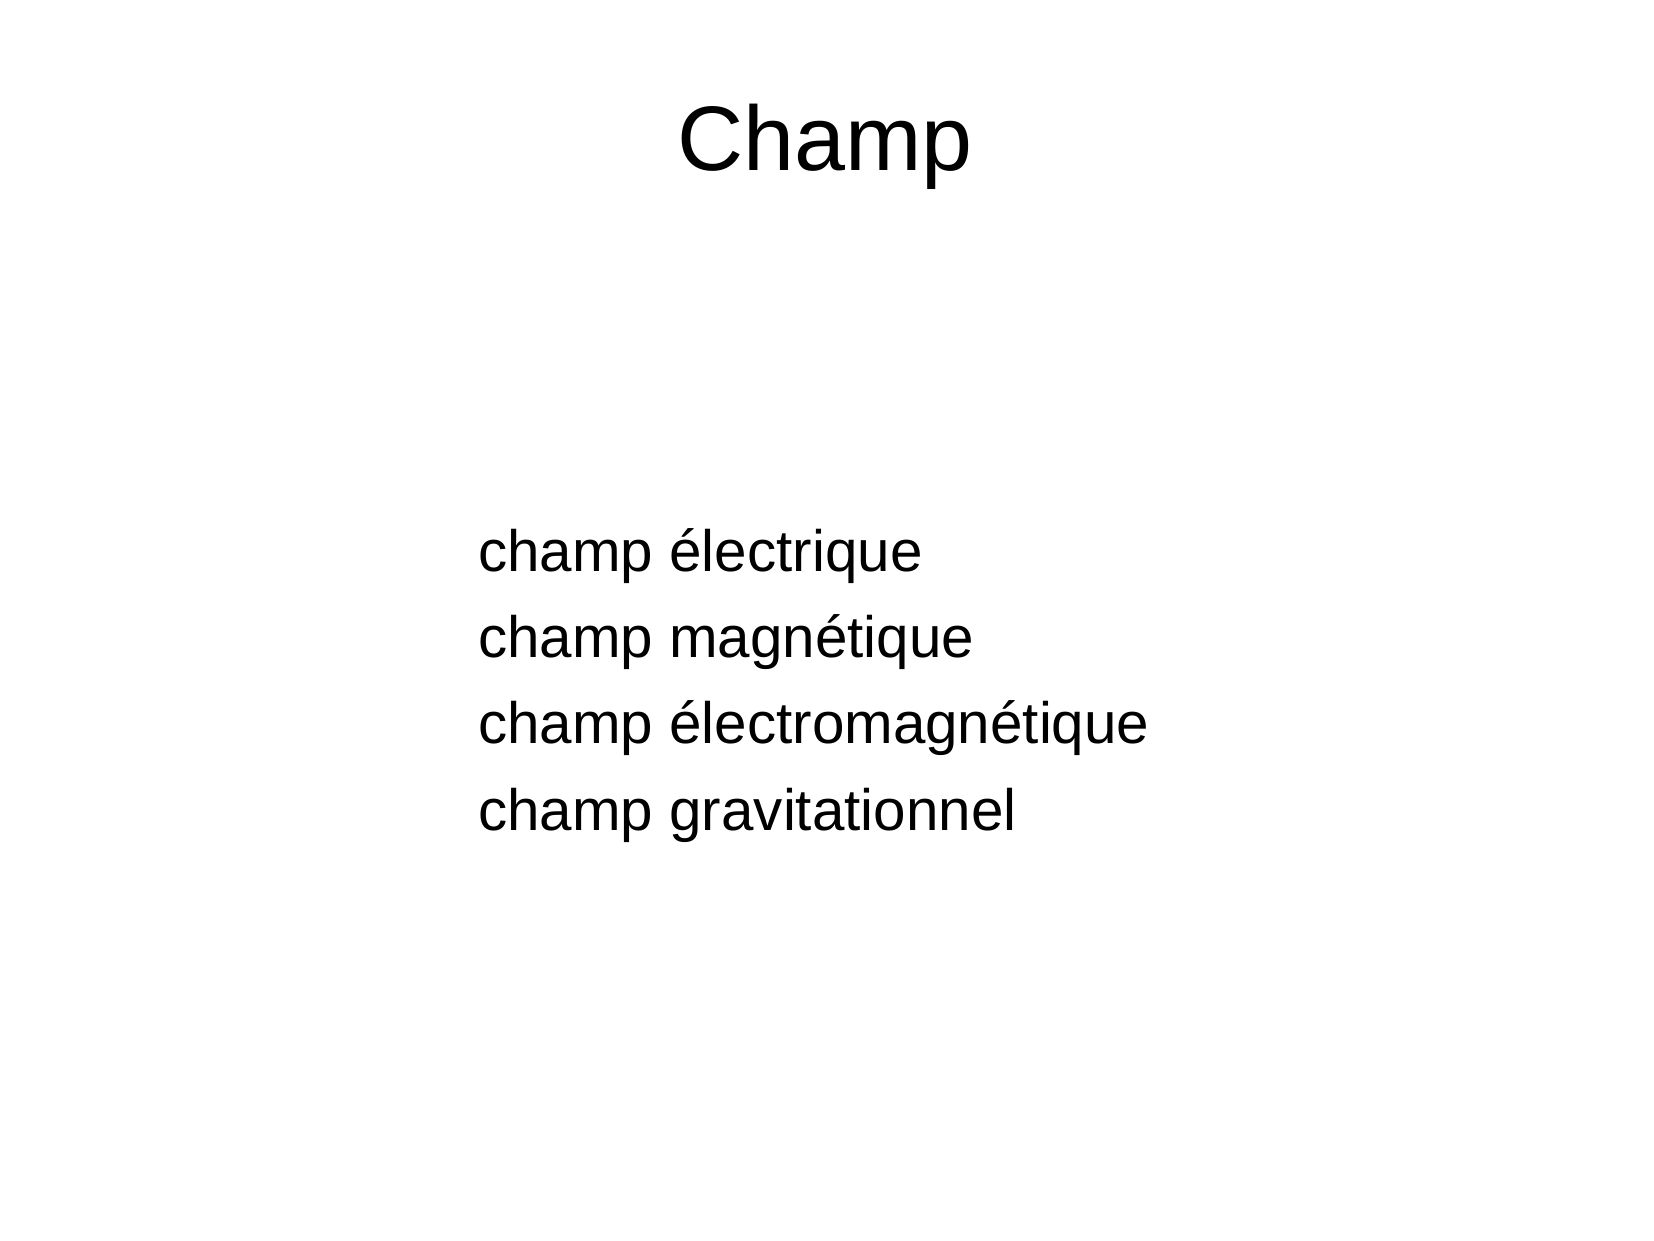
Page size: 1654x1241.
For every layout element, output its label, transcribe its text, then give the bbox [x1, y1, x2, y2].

list champ électrique champ magnétique champ électromagnétique champ gravitationnel [478, 526, 1548, 1004]
title Champ [82, 49, 1569, 256]
